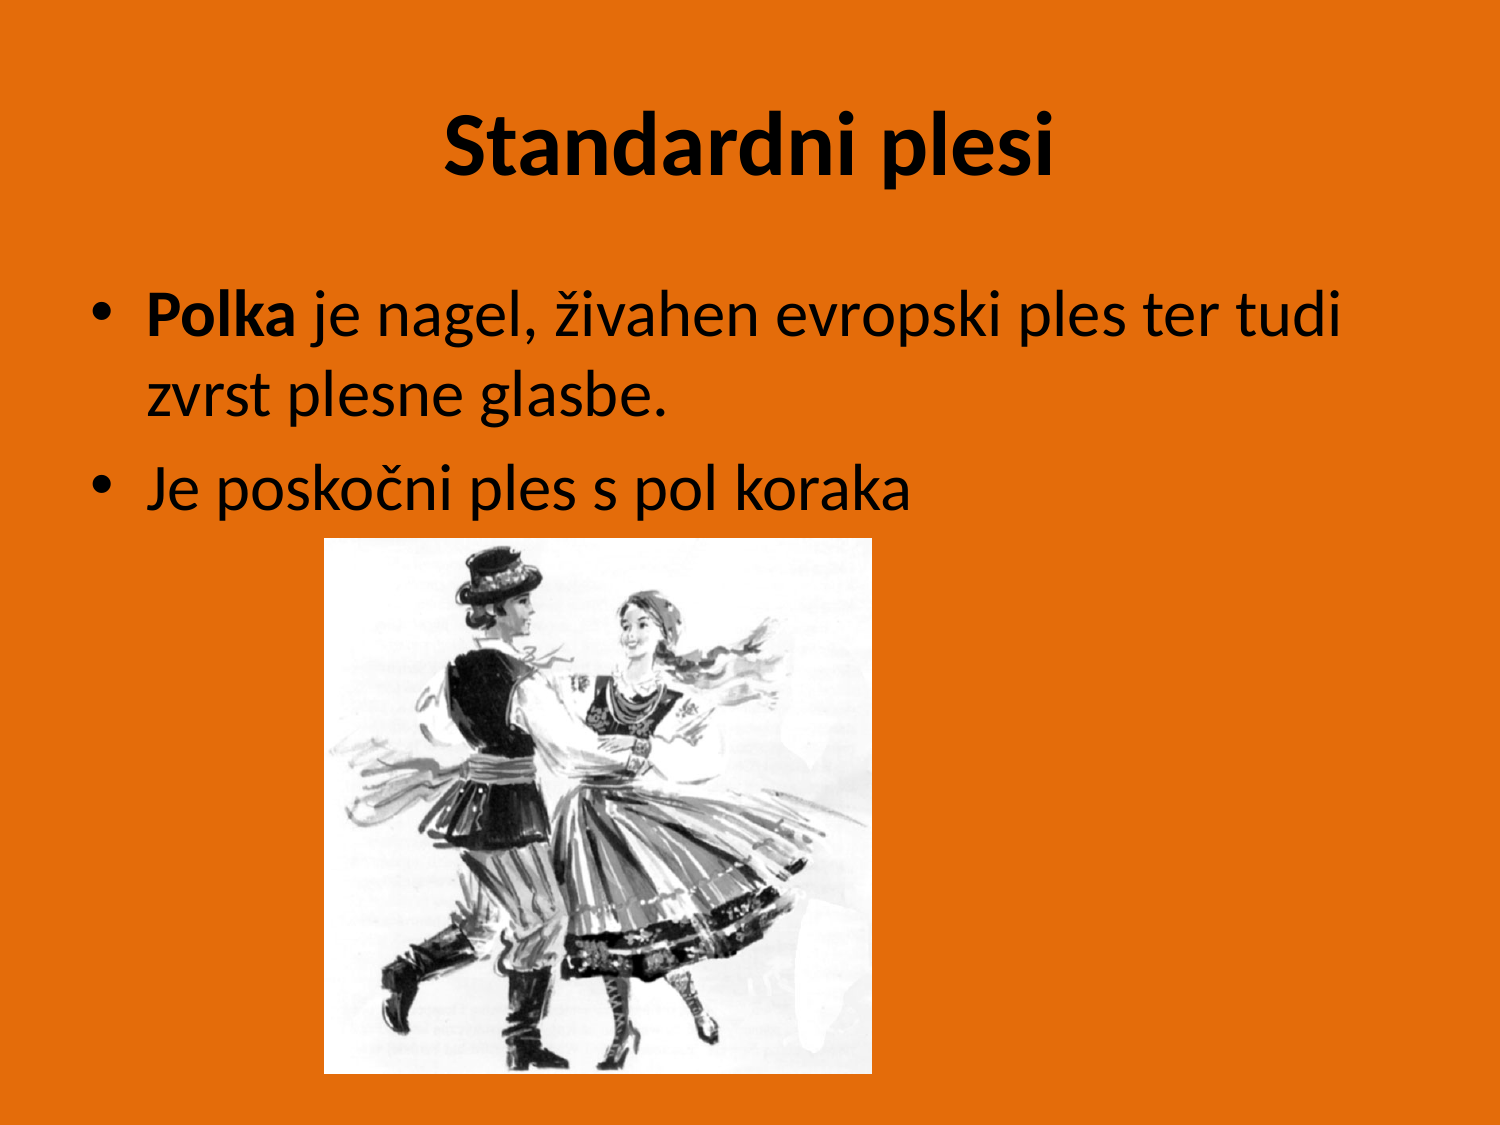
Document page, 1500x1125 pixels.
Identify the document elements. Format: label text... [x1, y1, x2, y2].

picture [324, 538, 872, 1074]
list Polka je nagel, živahen evropski ples ter tudi zvrst plesne glasbe. Je poskočni ples s pol koraka [75, 262, 1425, 1005]
title Standardni plesi [75, 45, 1425, 233]
